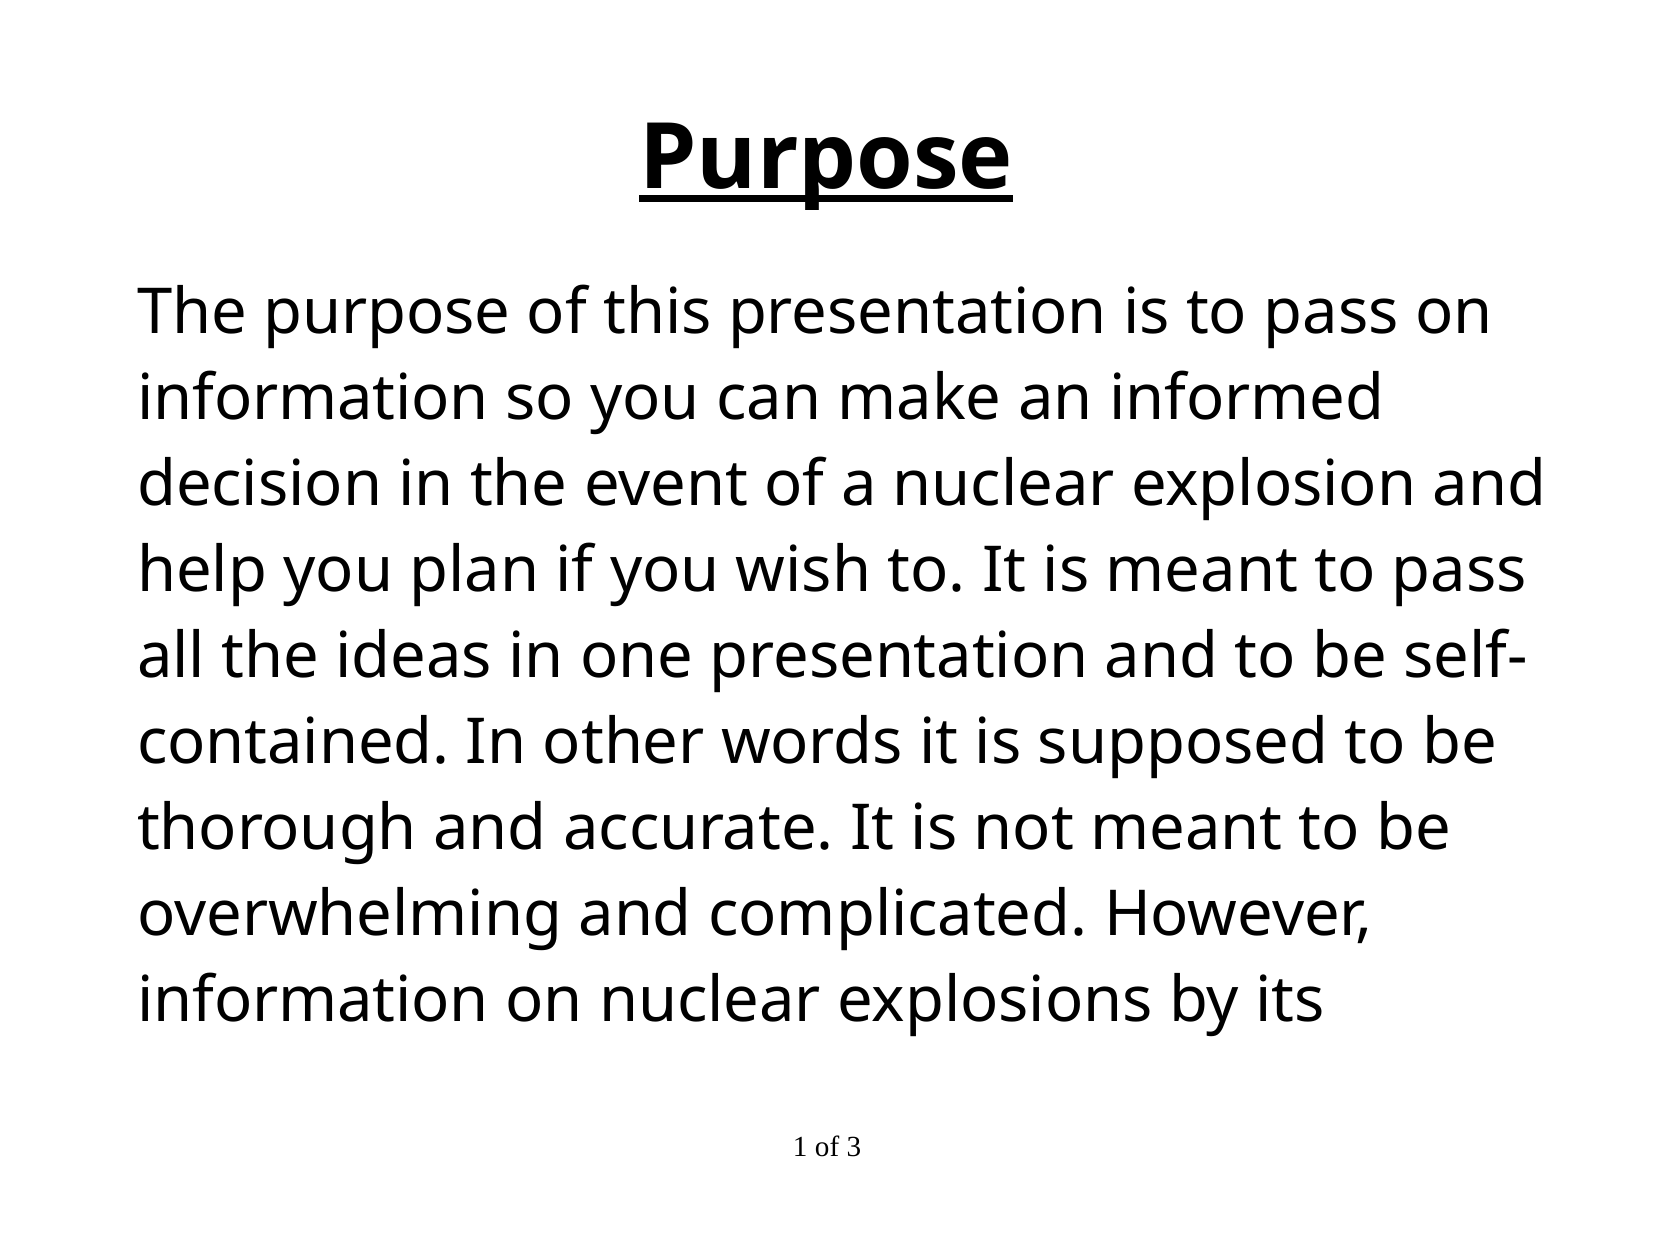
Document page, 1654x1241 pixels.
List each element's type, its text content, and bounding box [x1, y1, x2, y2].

list The purpose of this presentation is to pass on information so you can make an informed decision in the event of a nuclear explosion and help you plan if you wish to. It is meant to pass all the ideas in one presentation and to be self-contained. In other words it is supposed to be thorough and accurate. It is not meant to be overwhelming and complicated. However, information on nuclear explosions by its [69, 265, 1558, 1101]
title Purpose [82, 49, 1571, 257]
